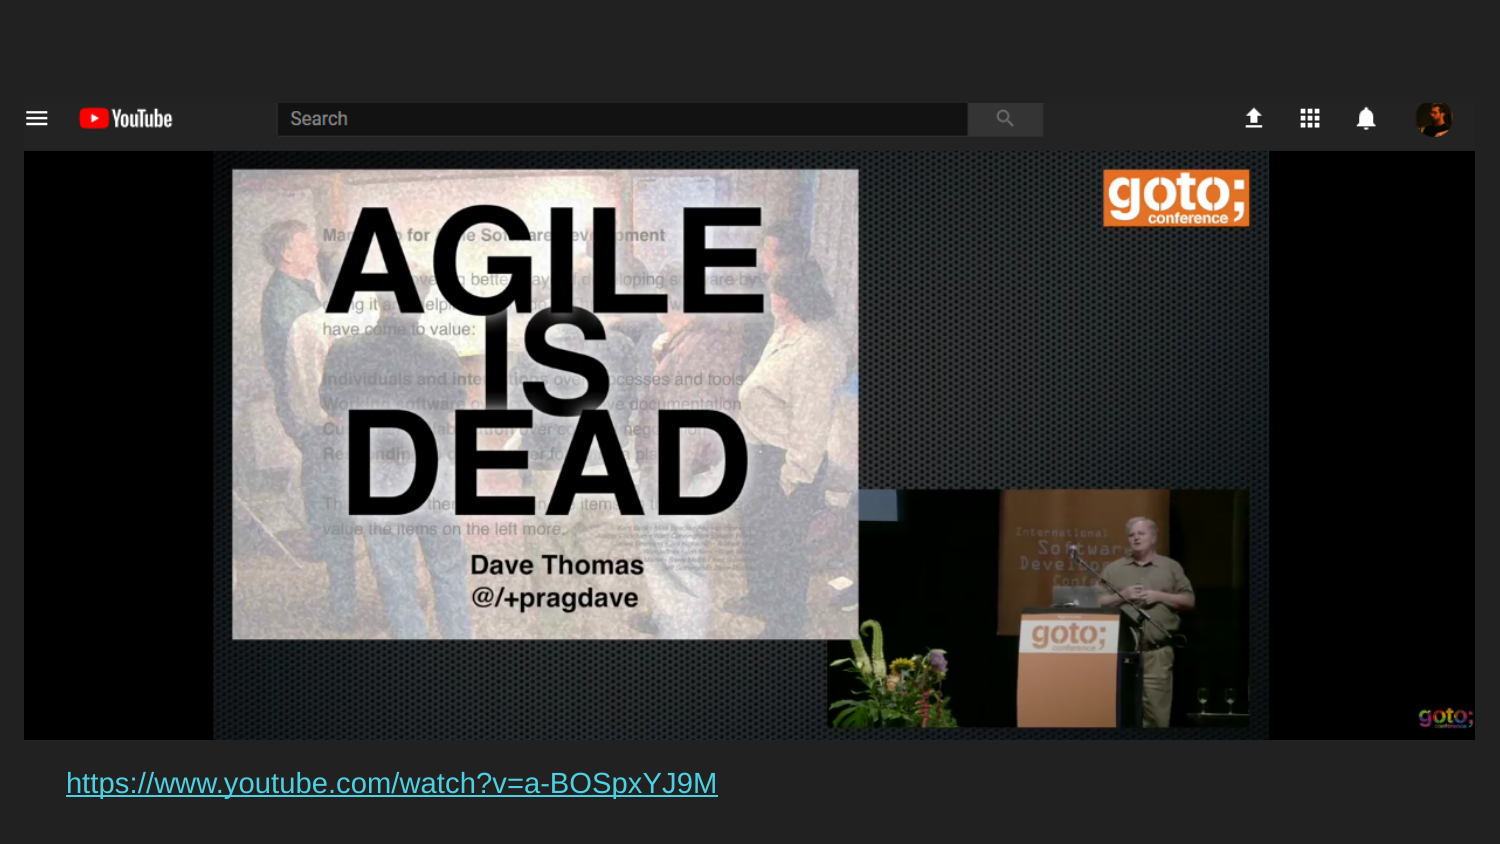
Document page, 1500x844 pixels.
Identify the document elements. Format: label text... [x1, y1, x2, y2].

picture [24, 103, 1475, 740]
list https://www.youtube.com/watch?v=a-BOSpxYJ9M [51, 743, 1360, 844]
